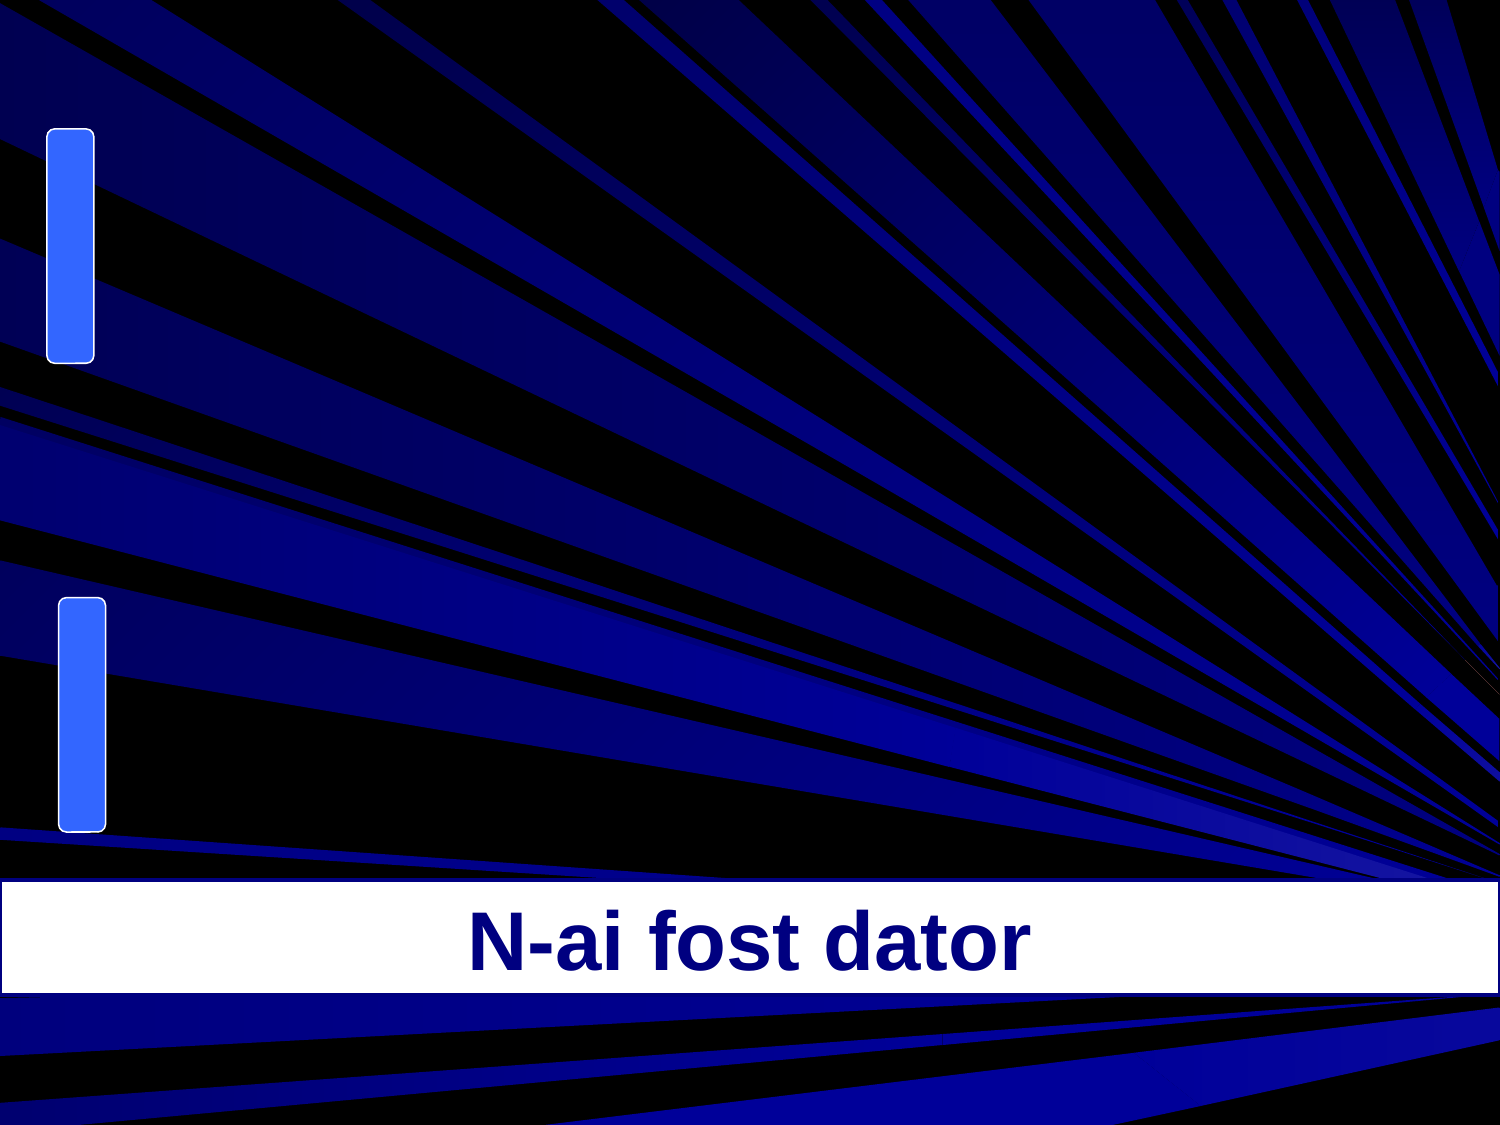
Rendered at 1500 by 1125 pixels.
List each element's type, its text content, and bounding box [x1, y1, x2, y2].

text_box N-ai fost dator [0, 880, 1500, 995]
text_box [46, 128, 94, 364]
text_box [58, 597, 106, 833]
